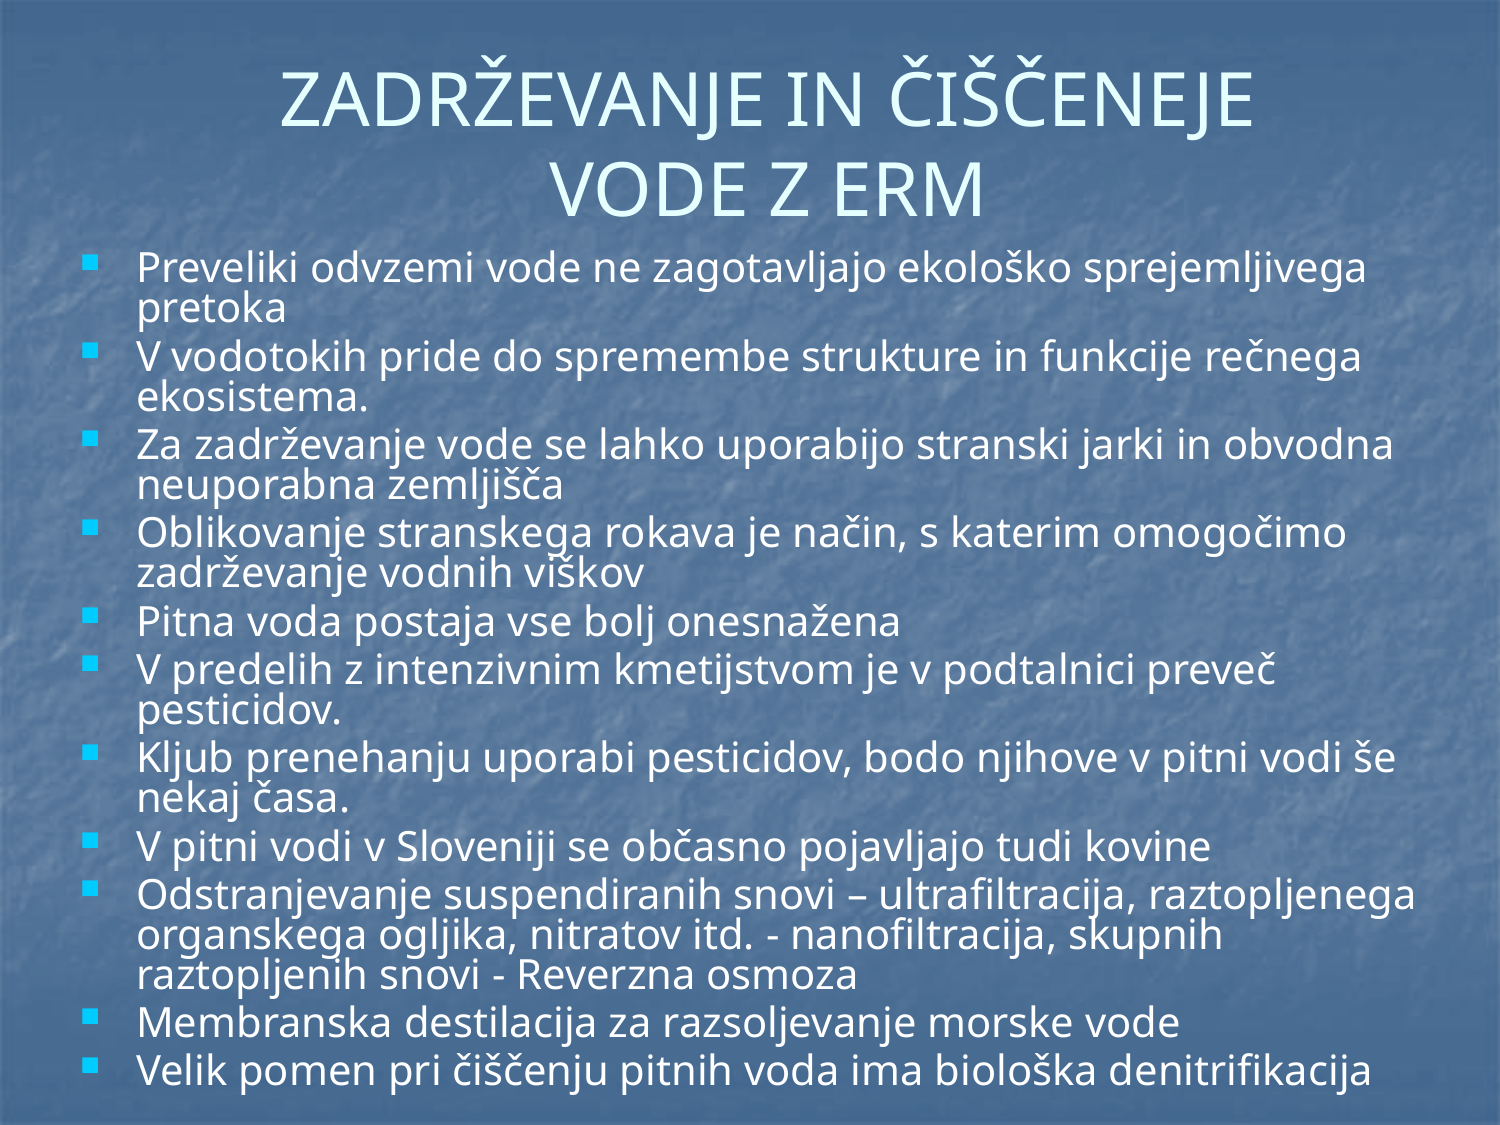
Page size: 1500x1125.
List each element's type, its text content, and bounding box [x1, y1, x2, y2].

title ZADRŽEVANJE IN ČIŠČENEJE VODE Z ERM [194, 113, 1343, 243]
list Preveliki odvzemi vode ne zagotavljajo ekološko sprejemljivega pretoka V vodotokih pride do spremembe strukture in funkcije rečnega ekosistema. Za zadrževanje vode se lahko uporabijo stranski jarki in obvodna neuporabna zemljišča Oblikovanje stranskega rokava je način, s katerim omogočimo zadrževanje vodnih viškov Pitna voda postaja vse bolj onesnažena V predelih z intenzivnim kmetijstvom je v podtalnici preveč pesticidov. Kljub prenehanju uporabi pesticidov, bodo njihove v pitni vodi še nekaj časa. V pitni vodi v Sloveniji se občasno pojavljajo tudi kovine Odstranjevanje suspendiranih snovi – ultrafiltracija, raztopljenega organskega ogljika, nitratov itd. - nanofiltracija, skupnih raztopljenih snovi - Reverzna osmoza Membranska destilacija za razsoljevanje morske vode Velik pomen pri čiščenju pitnih voda ima biološka denitrifikacija [64, 243, 1447, 1094]
picture [0, 0, 1500, 1125]
